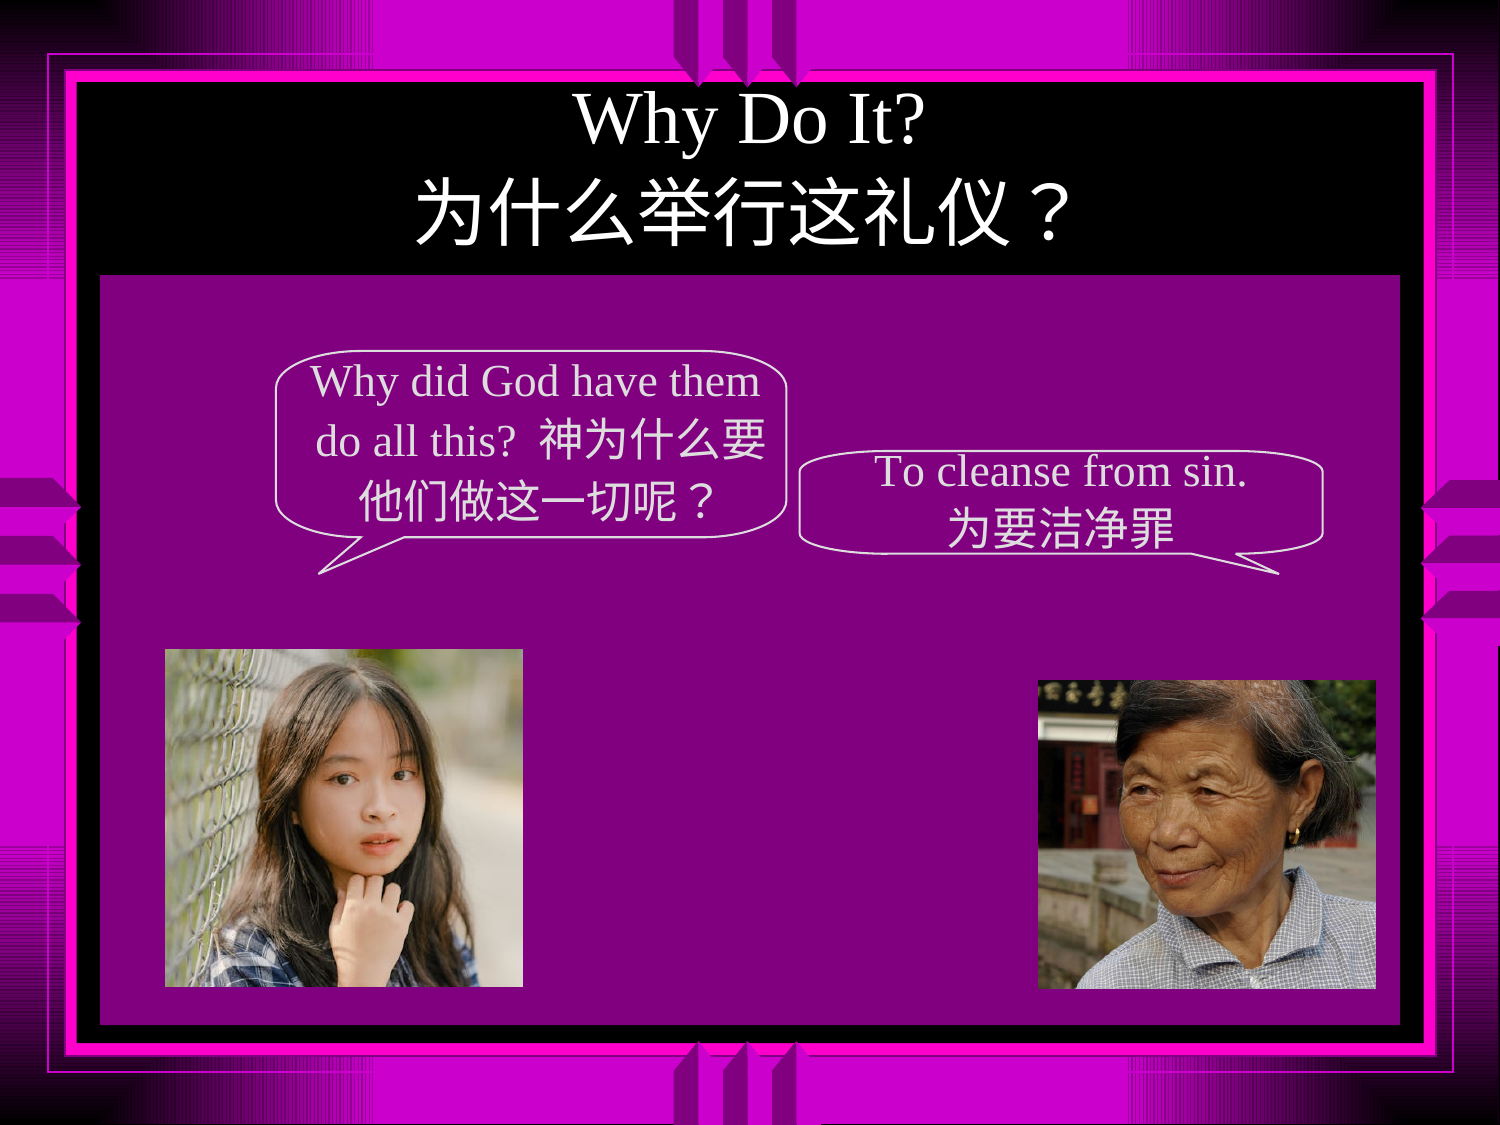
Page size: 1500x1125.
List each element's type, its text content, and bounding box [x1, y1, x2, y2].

picture [165, 649, 523, 987]
title Why Do It? 为什么举行这礼仪？ [112, 82, 1388, 270]
picture [1038, 680, 1376, 989]
text_box Why did God have them do all this? 神为什么要 他们做这一切呢？ [275, 350, 787, 574]
text_box [99, 275, 1401, 1026]
text_box To cleanse from sin. 为要洁净罪 [799, 451, 1323, 574]
